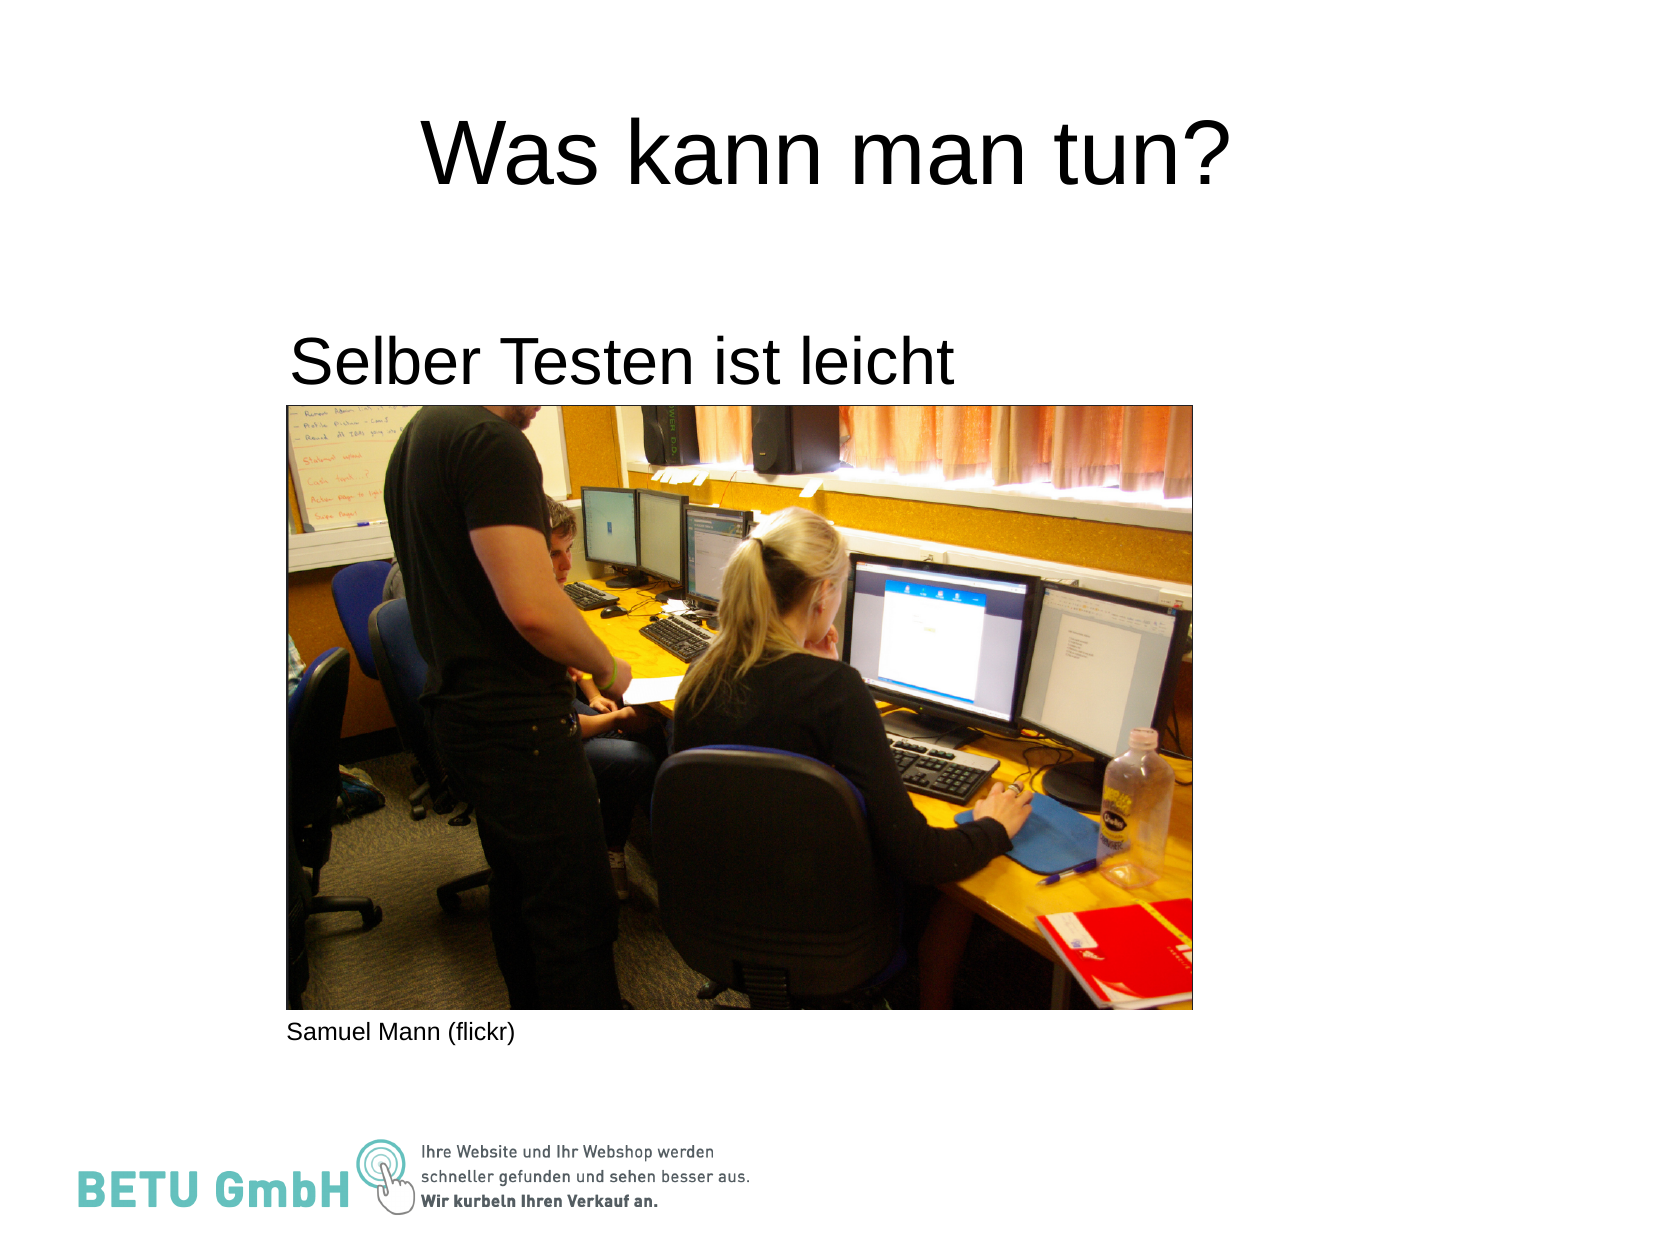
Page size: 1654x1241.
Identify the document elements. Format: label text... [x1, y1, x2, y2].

picture [70, 1138, 815, 1216]
text_box Samuel Mann (flickr) [271, 1008, 532, 1052]
picture [286, 405, 1193, 1010]
text_box Selber Testen ist leicht [274, 316, 972, 406]
title Was kann man tun? [82, 49, 1571, 257]
